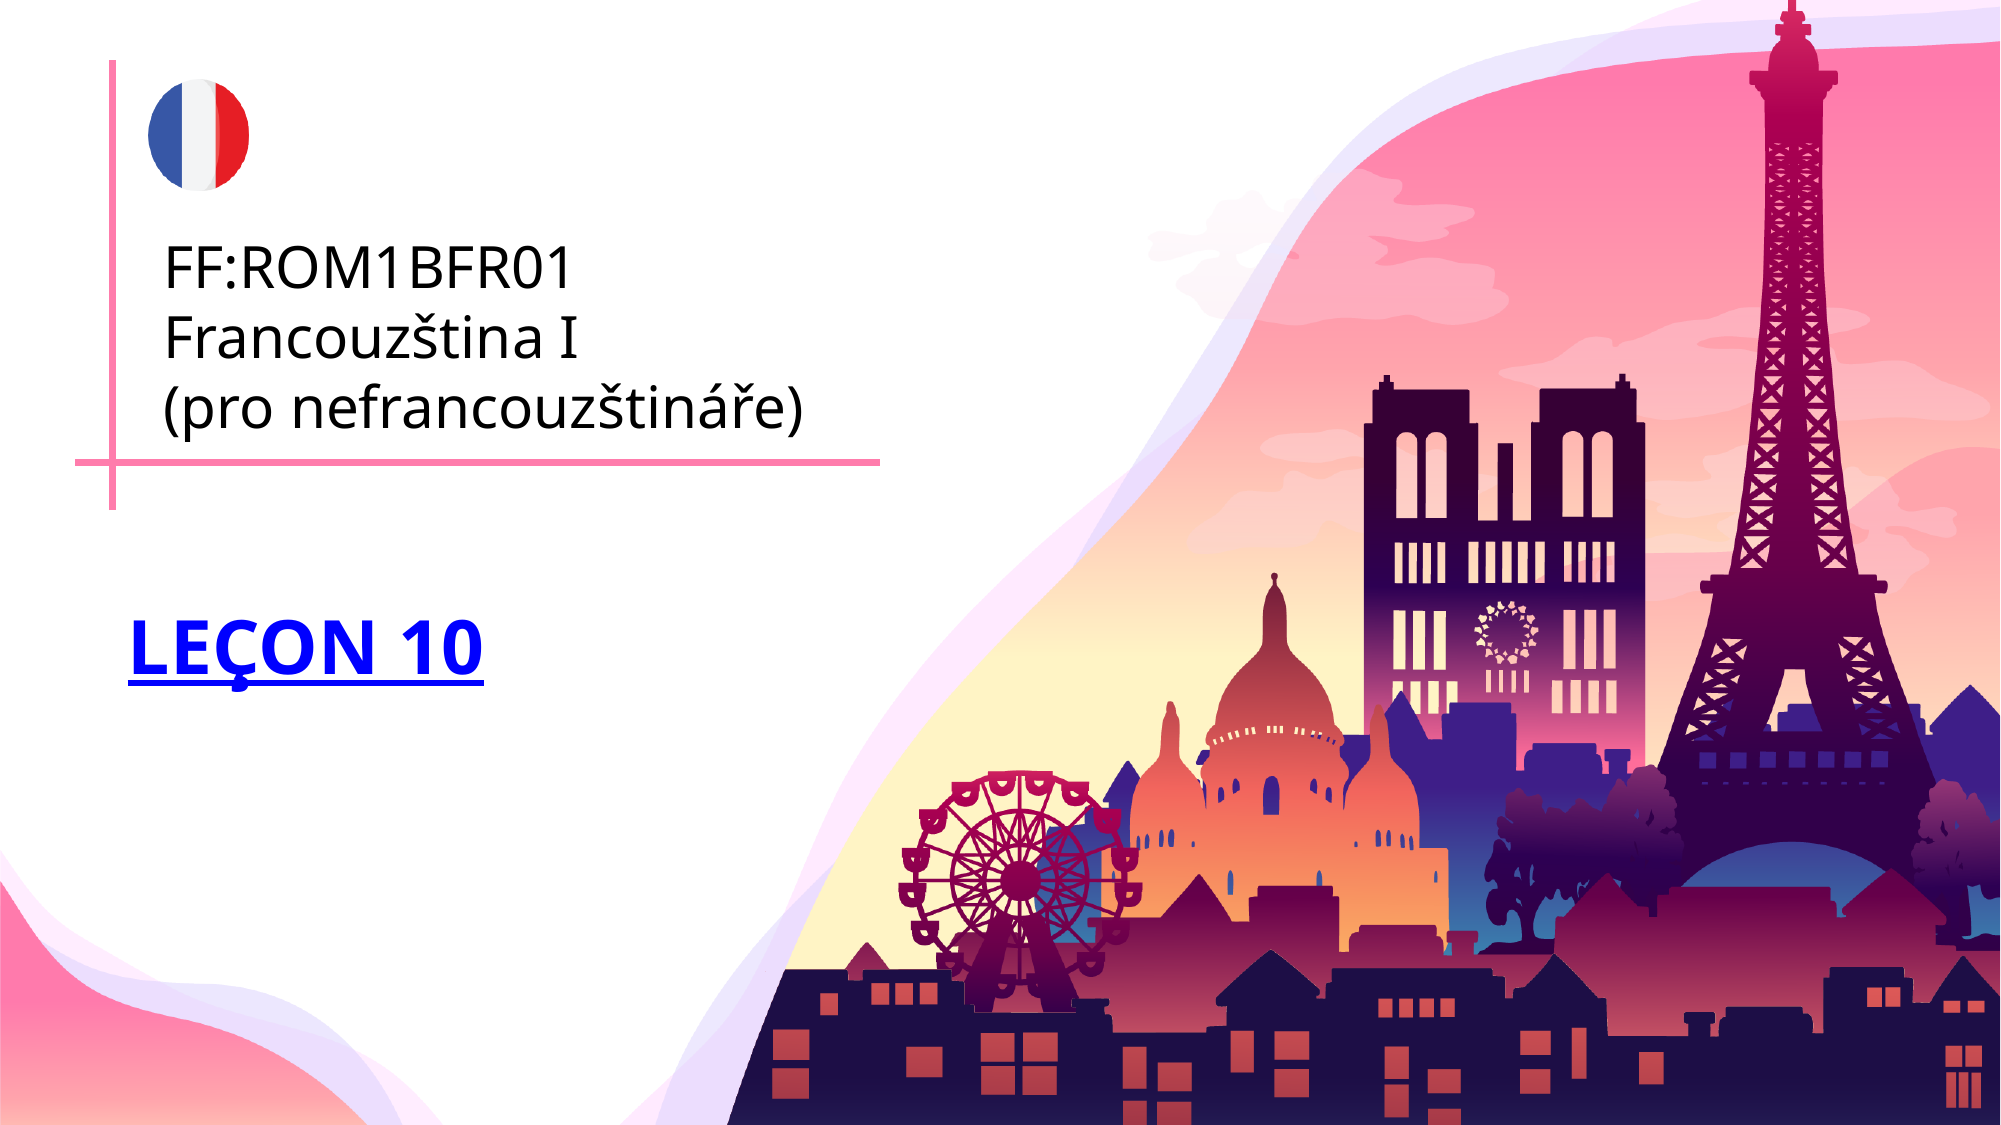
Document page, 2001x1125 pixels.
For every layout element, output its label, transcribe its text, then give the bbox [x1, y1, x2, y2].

text_box FF:ROM1BFR01 Francouzština I (pro nefrancouzštináře) [148, 222, 874, 451]
picture [0, 0, 2000, 1125]
text_box LEÇON 10 [112, 592, 859, 769]
